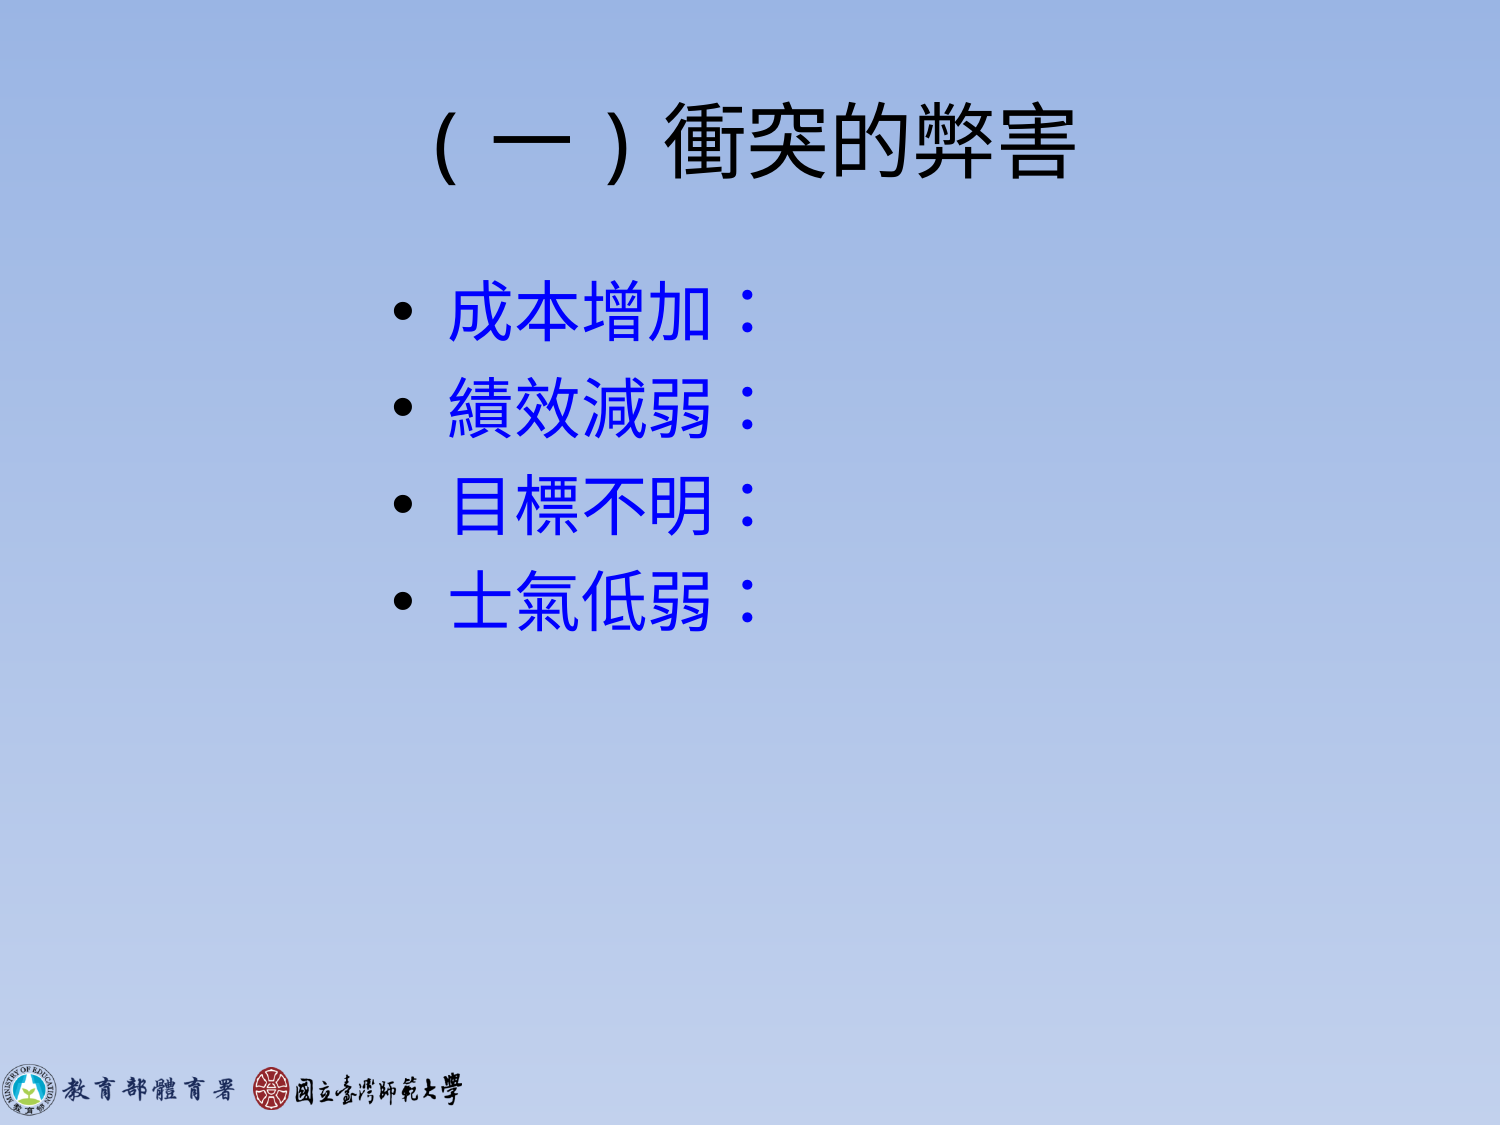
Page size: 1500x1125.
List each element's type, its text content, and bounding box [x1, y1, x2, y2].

title (一)衝突的弊害 [75, 45, 1426, 233]
list 成本增加： 績效減弱： 目標不明： 士氣低弱： [376, 262, 1092, 1005]
